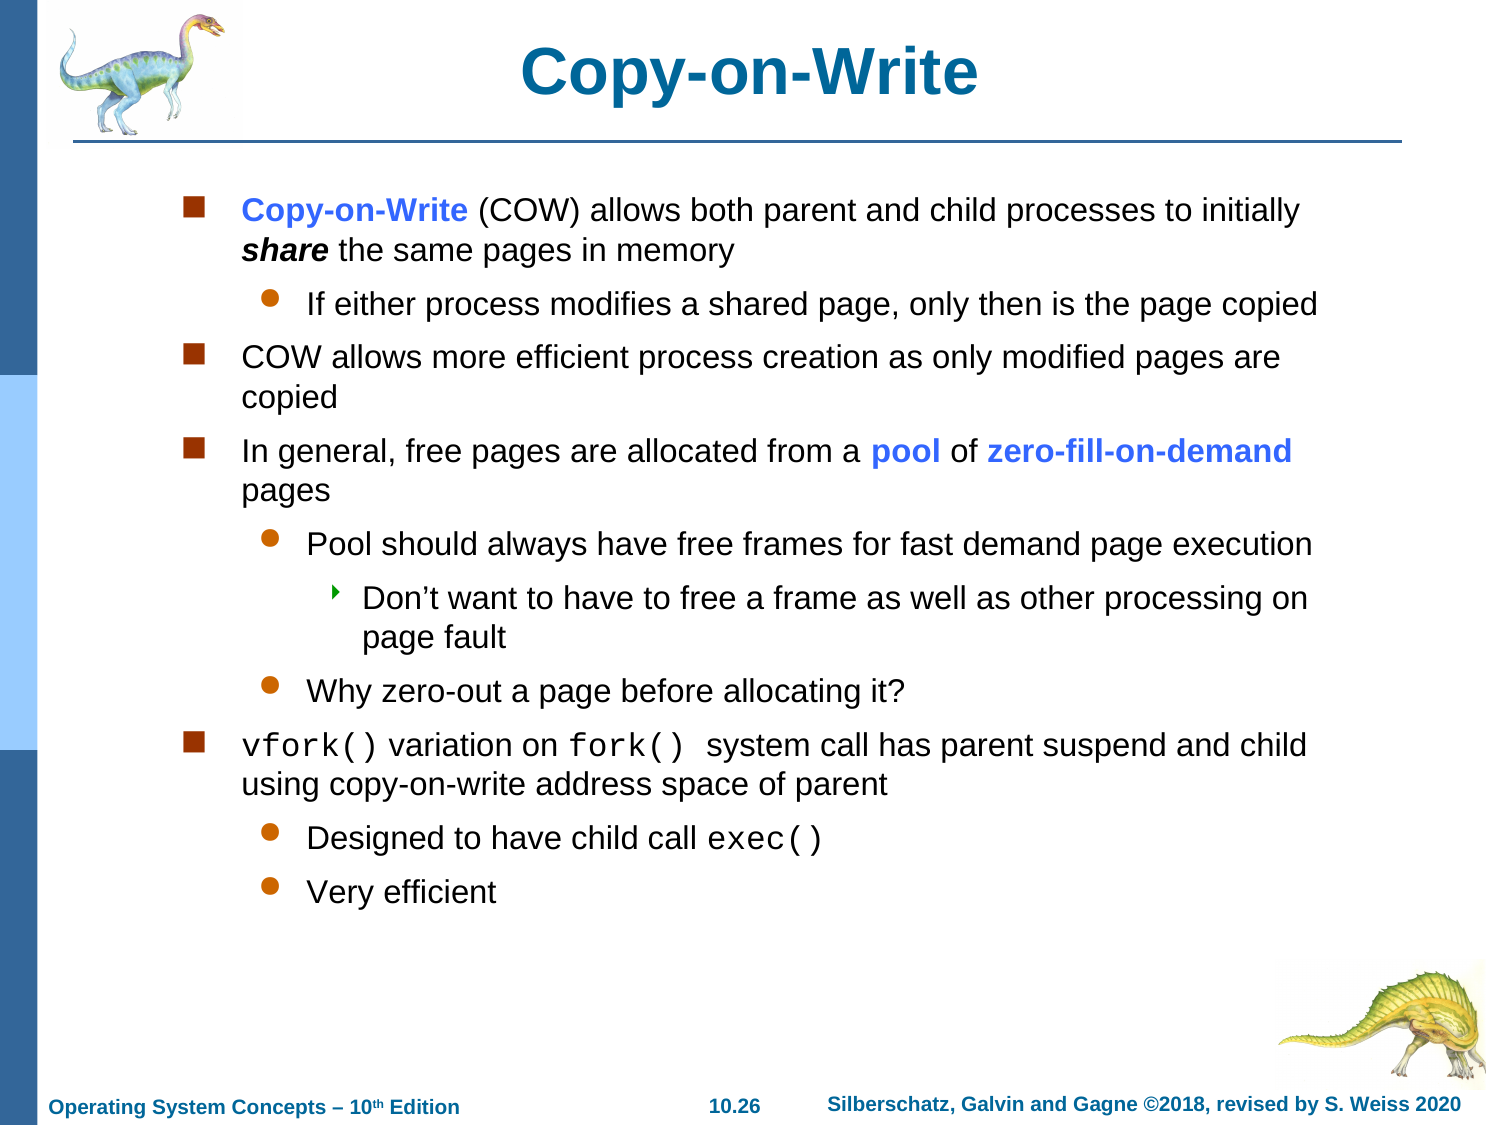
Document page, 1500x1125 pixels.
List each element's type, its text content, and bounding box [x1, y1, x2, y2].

list Copy-on-Write (COW) allows both parent and child processes to initially share the same pages in memory If either process modifies a shared page, only then is the page copied COW allows more efficient process creation as only modified pages are copied In general, free pages are allocated from a pool of zero-fill-on-demand pages Pool should always have free frames for fast demand page execution Don’t want to have to free a frame as well as other processing on page fault Why zero-out a page before allocating it? vfork() variation on fork() system call has parent suspend and child using copy-on-write address space of parent Designed to have child call exec() Very efficient [170, 181, 1374, 925]
picture [1144, 1096, 1152, 1101]
title Copy-on-Write [75, 20, 1426, 116]
picture [46, 0, 243, 149]
picture [1275, 959, 1486, 1090]
